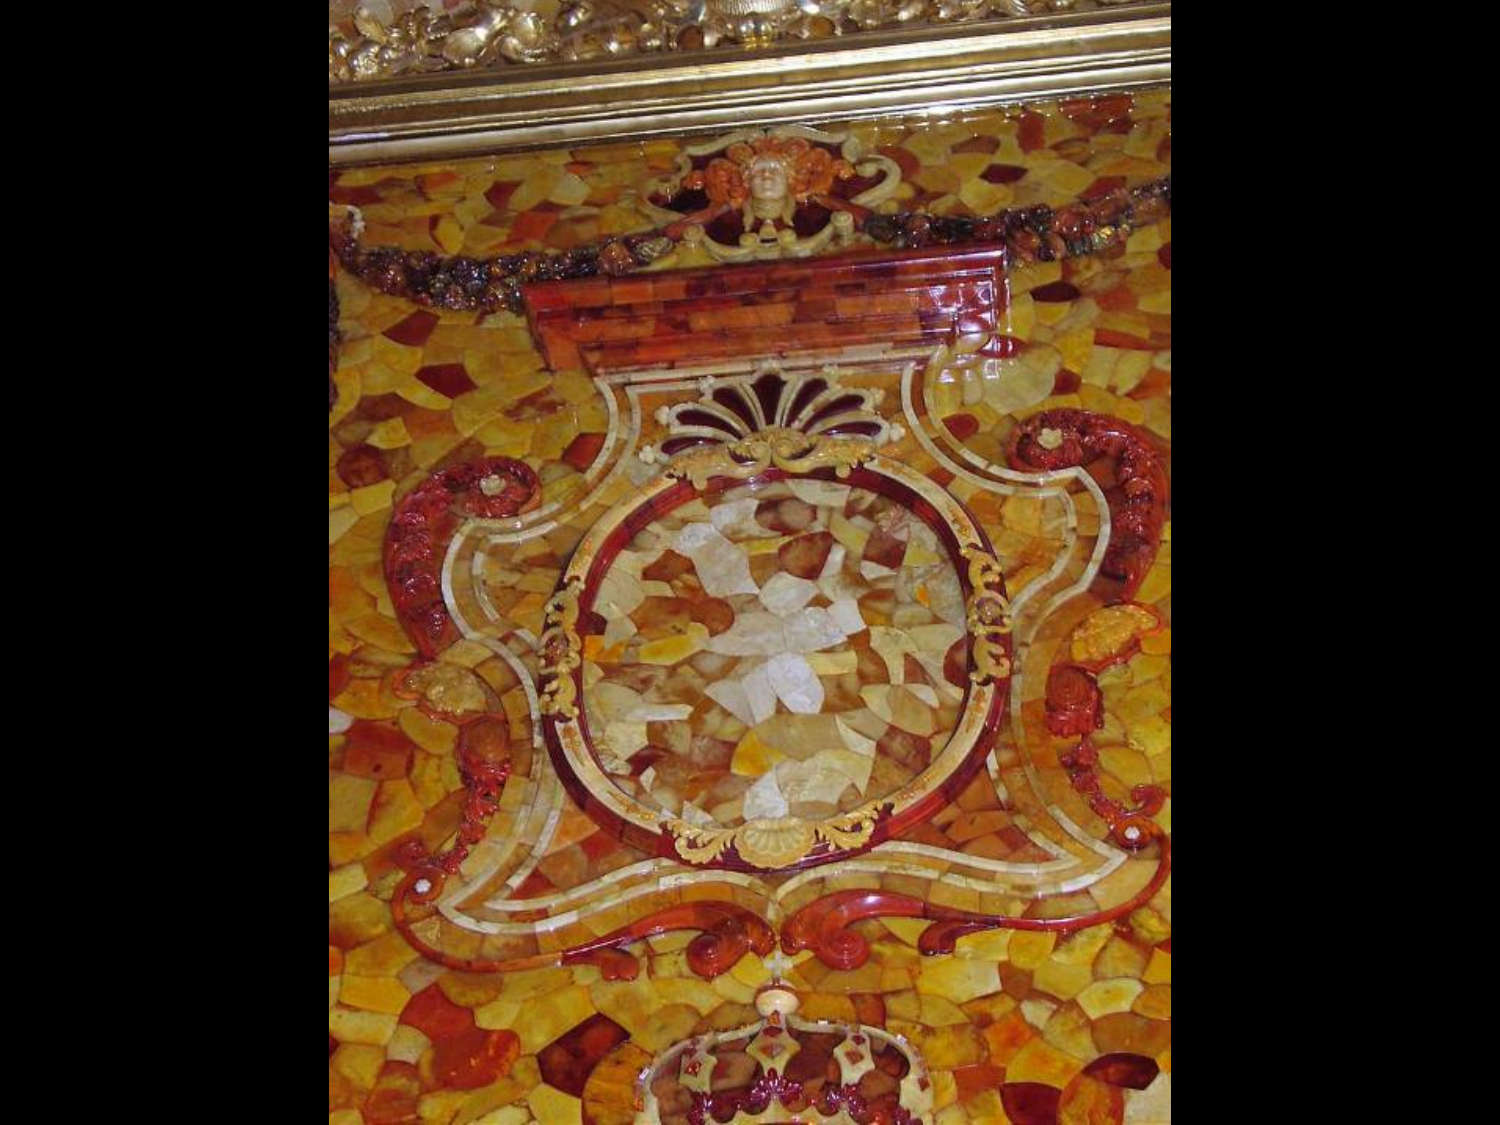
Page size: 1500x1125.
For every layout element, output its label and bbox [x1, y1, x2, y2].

picture [329, 0, 1171, 1125]
